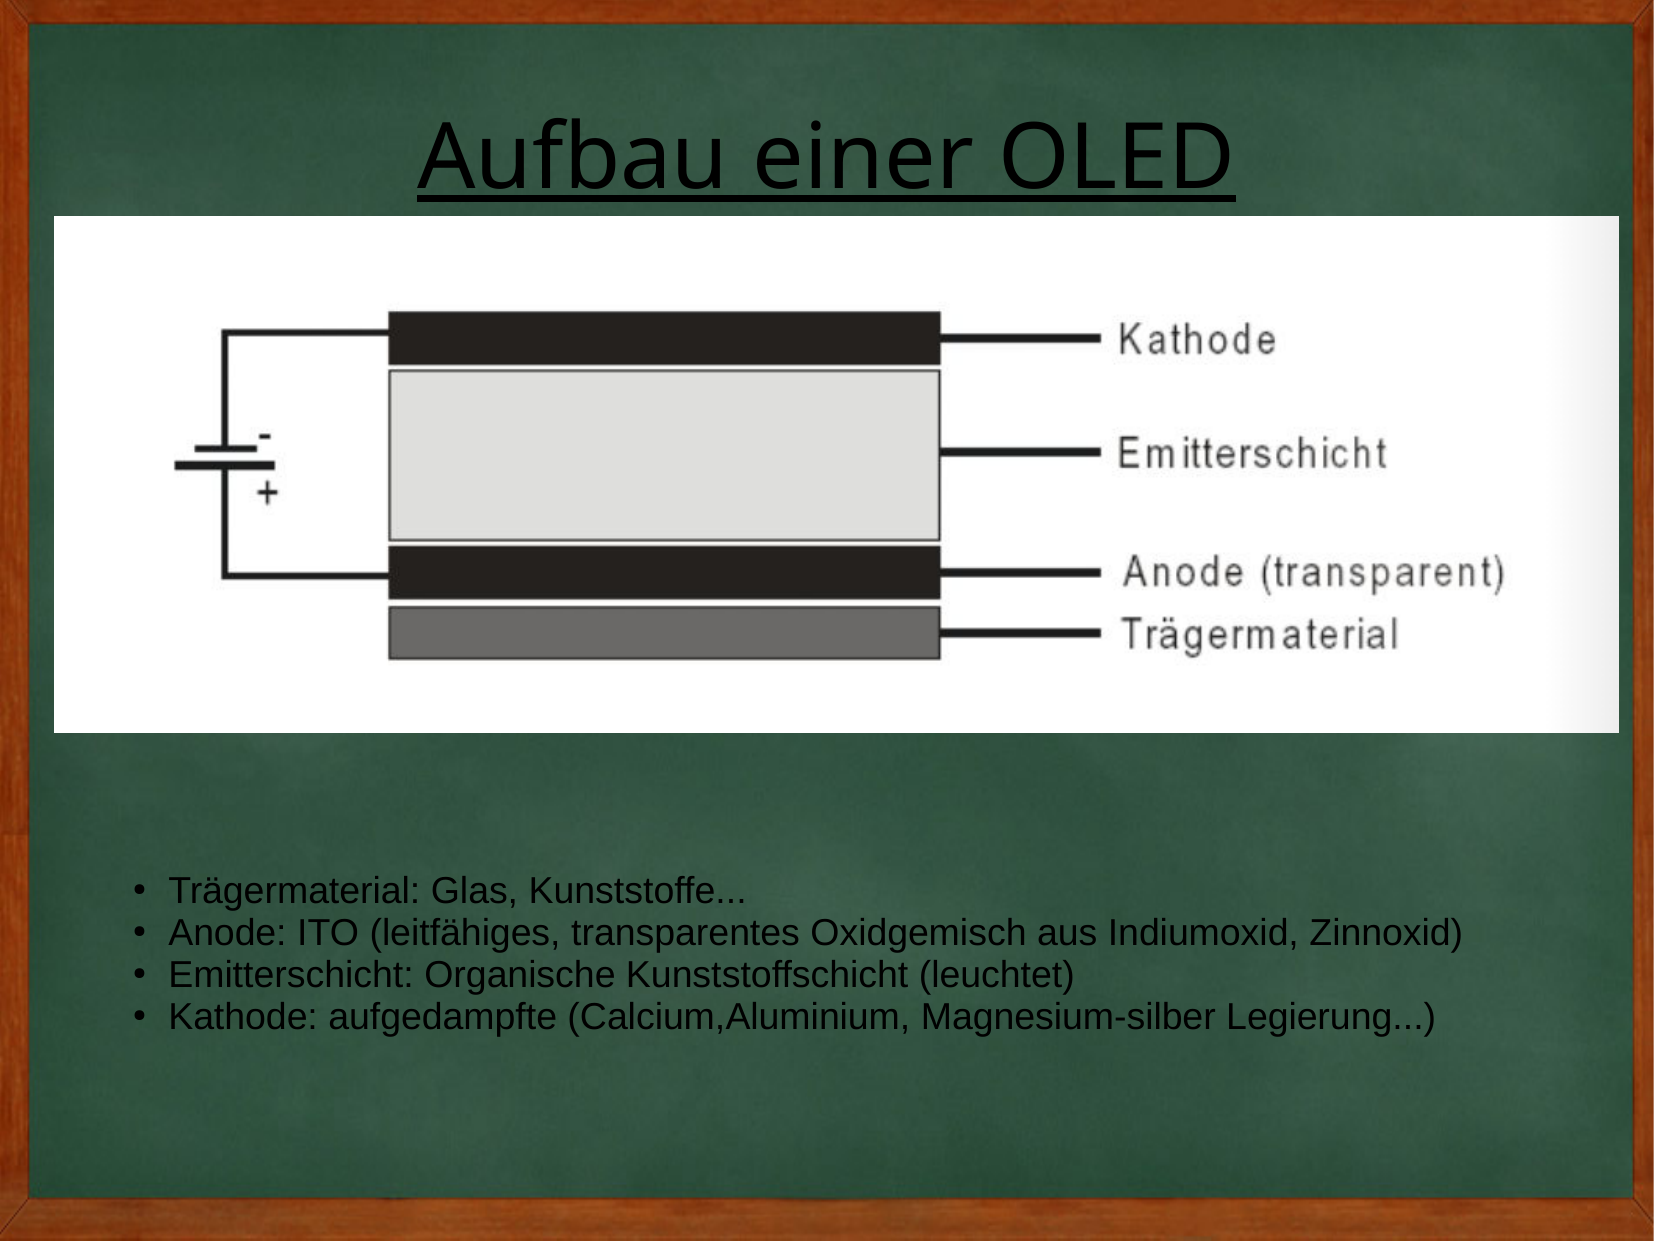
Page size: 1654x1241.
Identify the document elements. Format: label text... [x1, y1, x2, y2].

picture [0, 0, 1654, 1241]
title Aufbau einer OLED [82, 49, 1571, 216]
text_box Trägermaterial: Glas, Kunststoffe... Anode: ITO (leitfähiges, transparentes Oxidgemisch aus Indiumoxid, Zinnoxid) Emitterschicht: Organische Kunststoffschicht (leuchtet) Kathode: aufgedampfte (Calcium,Aluminium, Magnesium-silber Legierung...) [118, 862, 1479, 1046]
